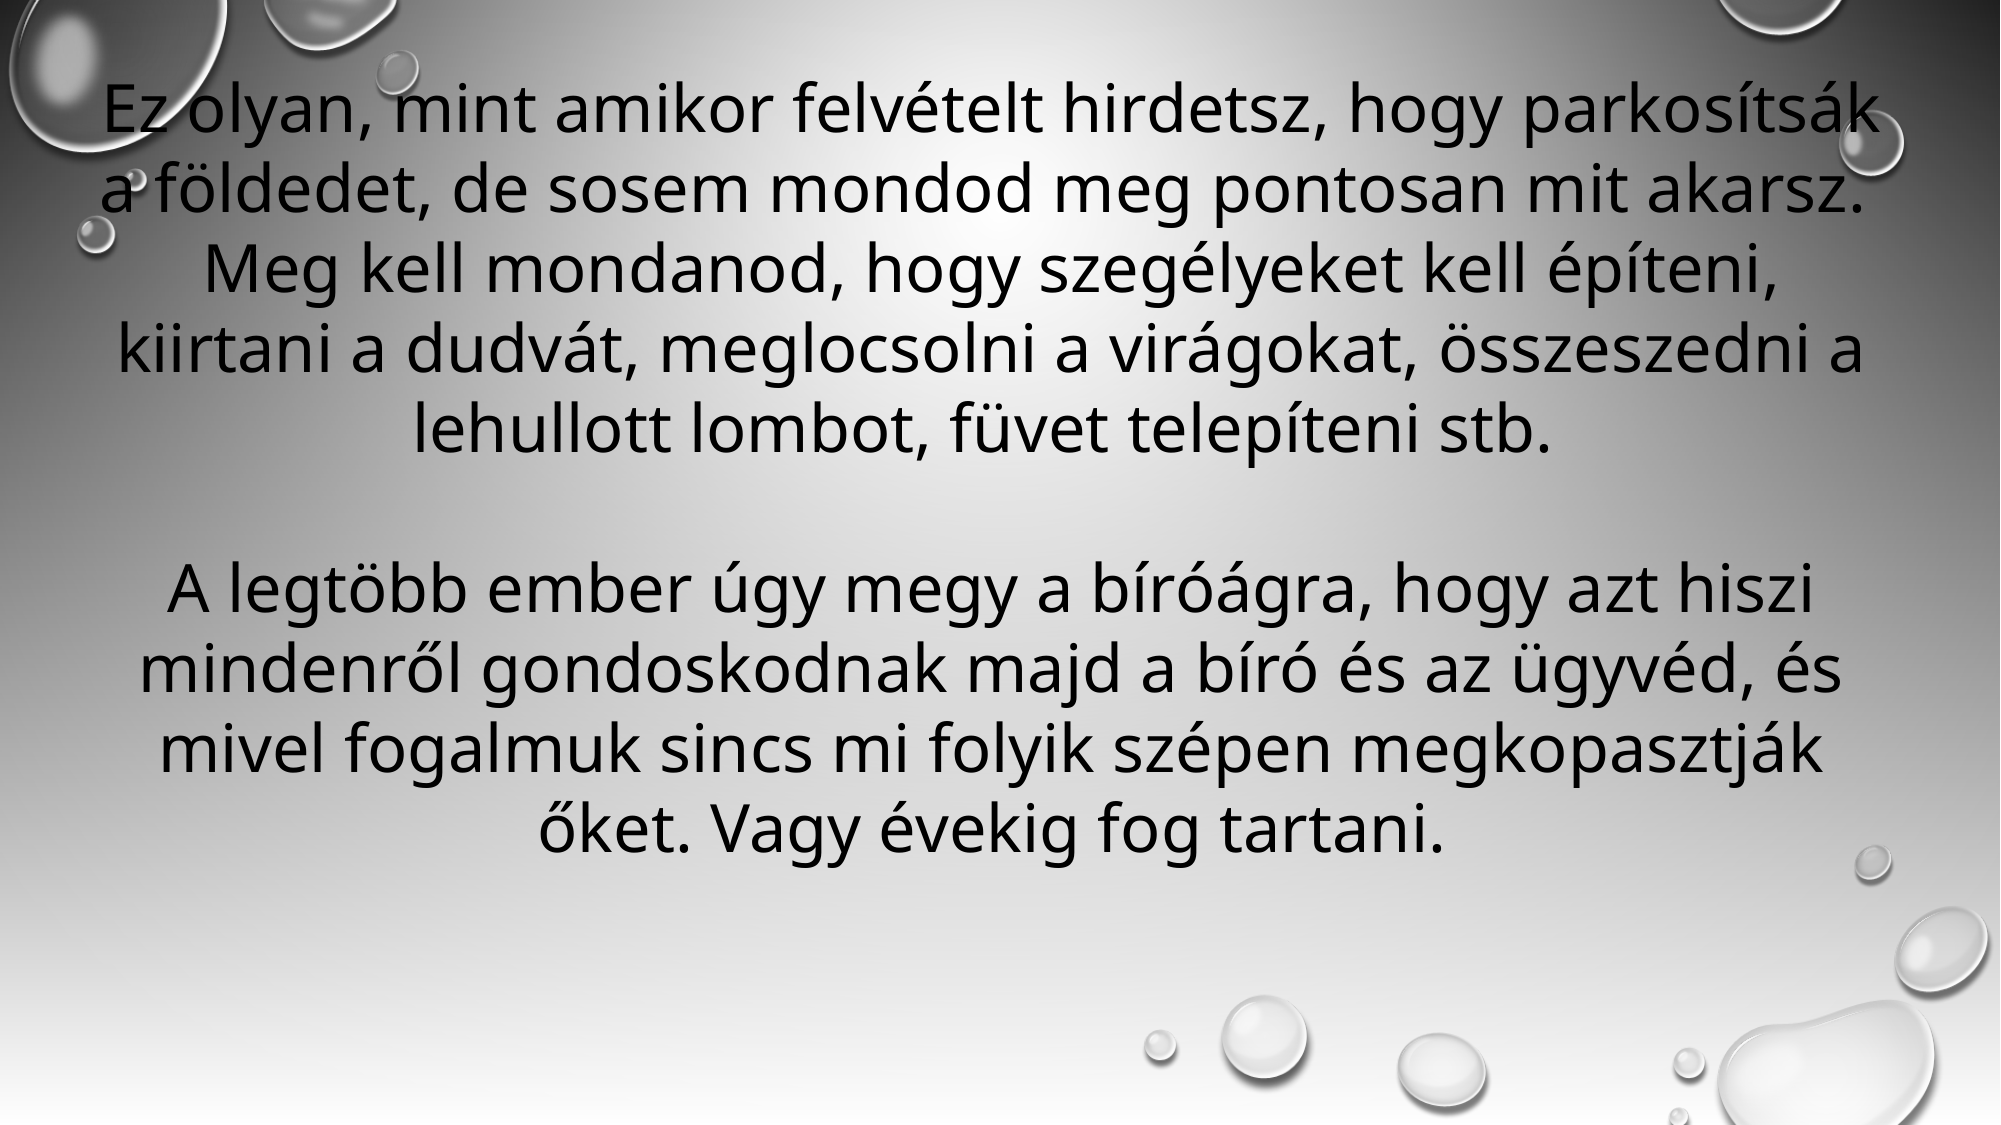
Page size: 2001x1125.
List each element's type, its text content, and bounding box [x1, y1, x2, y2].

picture [0, 0, 2000, 1125]
text_box Ez olyan, mint amikor felvételt hirdetsz, hogy parkosítsák a földedet, de sosem mondod meg pontosan mit akarsz. Meg kell mondanod, hogy szegélyeket kell építeni, kiirtani a dudvát, meglocsolni a virágokat, összeszedni a lehullott lombot, füvet telepíteni stb. A legtöbb ember úgy megy a bíróágra, hogy azt hiszi mindenről gondoskodnak majd a bíró és az ügyvéd, és mivel fogalmuk sincs mi folyik szépen megkopasztják őket. Vagy évekig fog tartani. [83, 58, 1902, 873]
